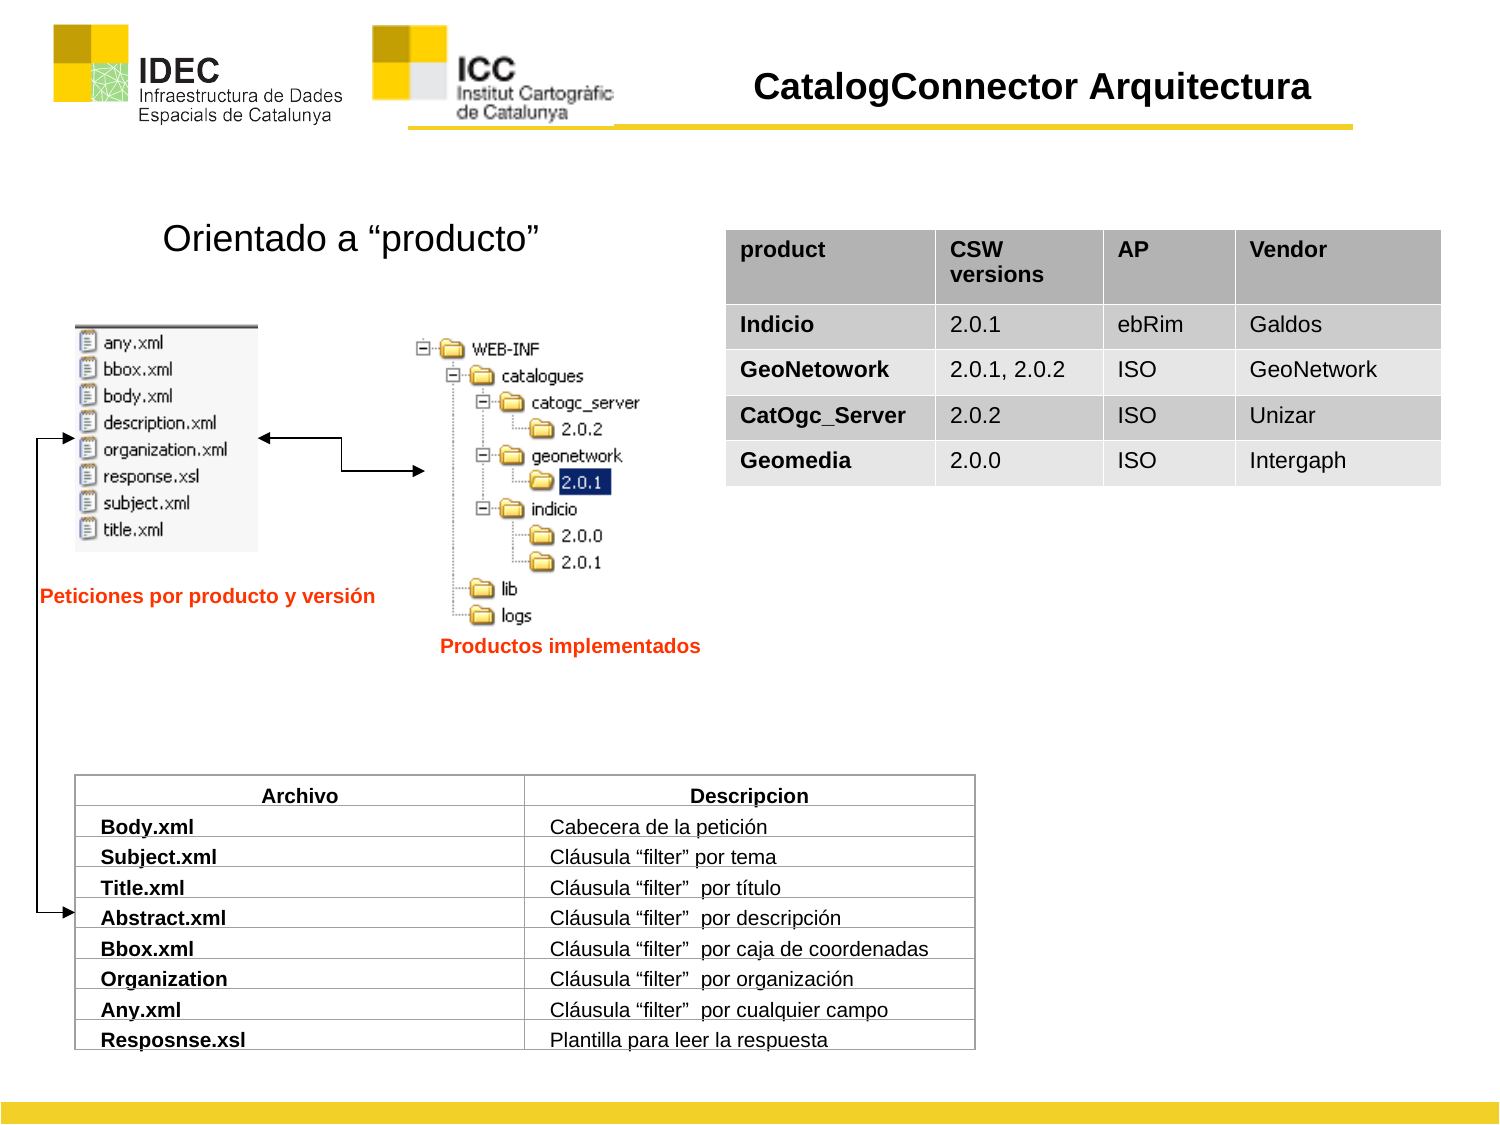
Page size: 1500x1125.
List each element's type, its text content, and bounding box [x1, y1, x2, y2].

text_box Title.xml [85, 867, 515, 897]
text_box Cláusula “filter” por organización [535, 959, 964, 988]
table_cell Unizar [1236, 396, 1441, 440]
text_box Cláusula “filter” por descripción [535, 898, 964, 927]
table_cell GeoNetwork [1236, 350, 1441, 395]
text_box Descripcion [535, 776, 964, 805]
table_cell Indicio [726, 305, 935, 349]
table_cell ebRim [1104, 305, 1235, 349]
table_cell Geomedia [726, 441, 935, 486]
chart [75, 324, 258, 552]
text_box Bbox.xml [85, 928, 515, 958]
text_box Cabecera de la petición [535, 806, 964, 836]
table_cell GeoNetowork [726, 350, 935, 395]
text_box Subject.xml [85, 837, 515, 866]
text_box Resposnse.xsl [85, 1020, 515, 1049]
text_box Cláusula “filter” por tema [535, 837, 964, 866]
table_cell 2.0.1, 2.0.2 [936, 350, 1103, 395]
chart [53, 24, 343, 126]
text_box Body.xml [85, 806, 515, 836]
table_header CSW versions [936, 230, 1103, 304]
table_header Vendor [1236, 230, 1441, 304]
table_cell Intergaph [1236, 441, 1441, 486]
table_cell 2.0.2 [936, 396, 1103, 440]
text_box Productos implementados [425, 624, 716, 666]
table_cell Galdos [1236, 305, 1441, 349]
text_box Peticiones por producto y versión [38, 575, 391, 616]
text_box Orientado a “producto” [147, 205, 555, 267]
text_box CatalogConnector Arquitectura [738, 54, 1338, 116]
table_header product [726, 230, 935, 304]
table_cell ISO [1104, 350, 1235, 395]
text_box [0, 1101, 1500, 1125]
chart [396, 337, 676, 630]
picture [372, 25, 614, 126]
table_header AP [1104, 230, 1235, 304]
text_box Archivo [85, 776, 515, 805]
text_box Any.xml [85, 989, 515, 1019]
text_box Cláusula “filter” por caja de coordenadas [535, 928, 964, 958]
text_box Cláusula “filter” por cualquier campo [535, 989, 964, 1019]
text_box Organization [85, 959, 515, 988]
table_cell CatOgc_Server [726, 396, 935, 440]
table_cell ISO [1104, 396, 1235, 440]
table_cell 2.0.0 [936, 441, 1103, 486]
text_box Cláusula “filter” por título [535, 867, 964, 897]
text_box Abstract.xml [85, 898, 515, 927]
table_cell 2.0.1 [936, 305, 1103, 349]
table_cell ISO [1104, 441, 1235, 486]
text_box Plantilla para leer la respuesta [535, 1020, 964, 1049]
